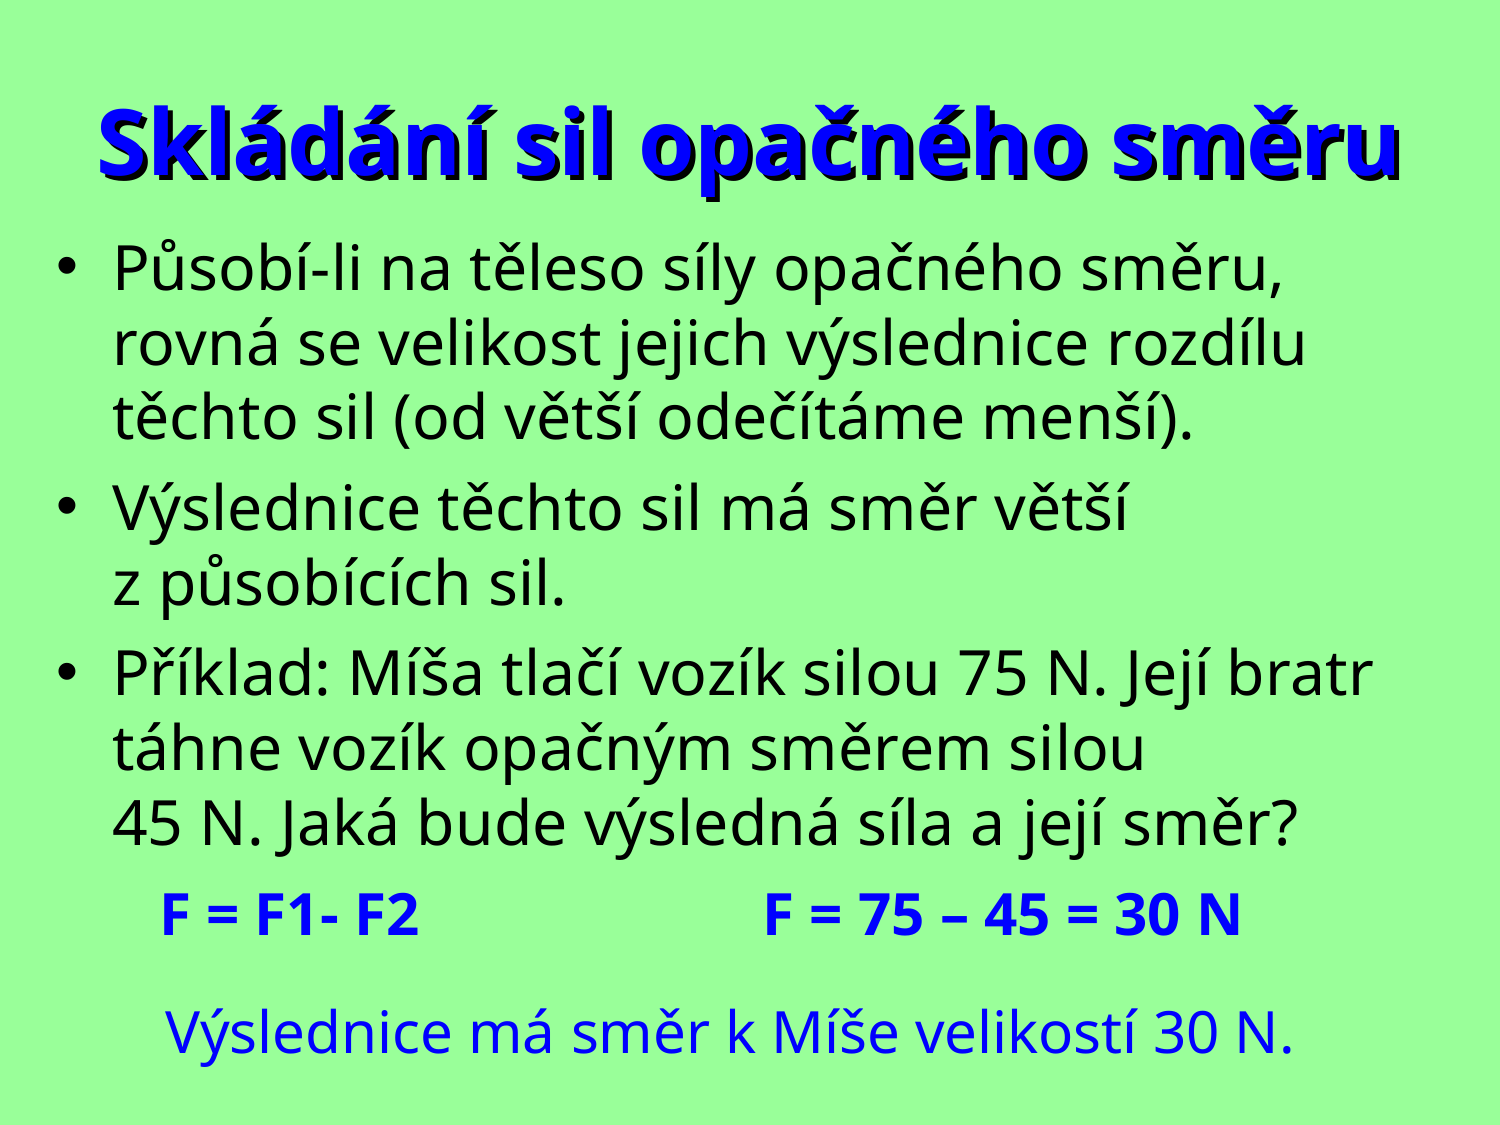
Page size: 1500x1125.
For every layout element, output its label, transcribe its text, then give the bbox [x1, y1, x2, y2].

text_box F = F1- F2 [144, 869, 435, 955]
list Působí-li na těleso síly opačného směru, rovná se velikost jejich výslednice rozdílu těchto sil (od větší odečítáme menší). Výslednice těchto sil má směr větší z působících sil. Příklad: Míša tlačí vozík silou 75 N. Její bratr táhne vozík opačným směrem silou 45 N. Jaká bude výsledná síla a její směr? [41, 219, 1447, 882]
title Skládání sil opačného směru [75, 45, 1426, 219]
text_box Výslednice má směr k Míše velikostí 30 N. [150, 987, 1310, 1074]
text_box F = 75 – 45 = 30 N [747, 869, 1259, 955]
